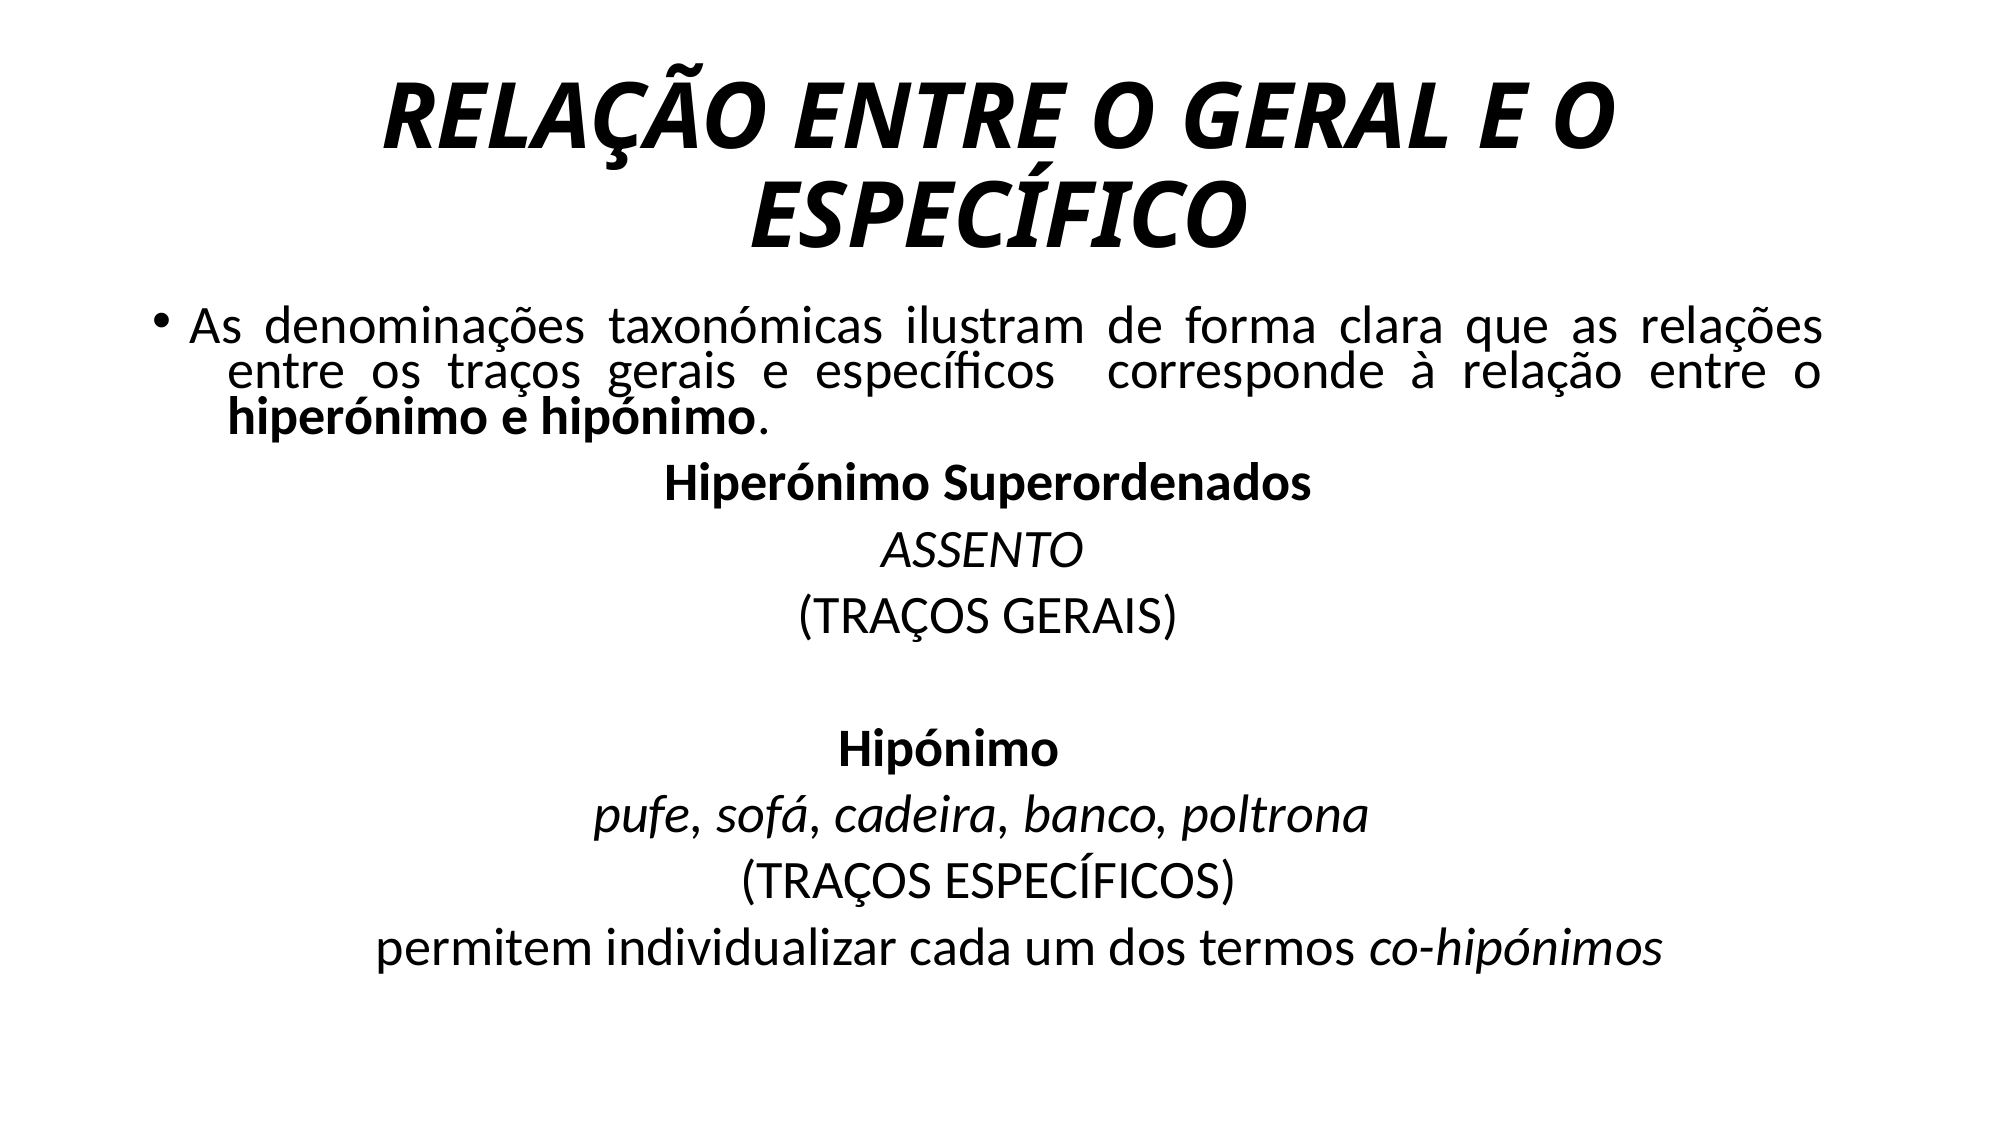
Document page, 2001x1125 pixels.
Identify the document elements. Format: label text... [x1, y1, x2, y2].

title RELAÇÃO ENTRE O GERAL E O ESPECÍFICO [137, 59, 1863, 278]
list As denominações taxonómicas ilustram de forma clara que as relações entre os traços gerais e específicos corresponde à relação entre o hiperónimo e hipónimo. Hiperónimo Superordenados ASSENTO (TRAÇOS GERAIS) Hipónimo pufe, sofá, cadeira, banco, poltrona (TRAÇOS ESPECÍFICOS) permitem individualizar cada um dos termos co-hipónimos [137, 299, 1863, 1014]
